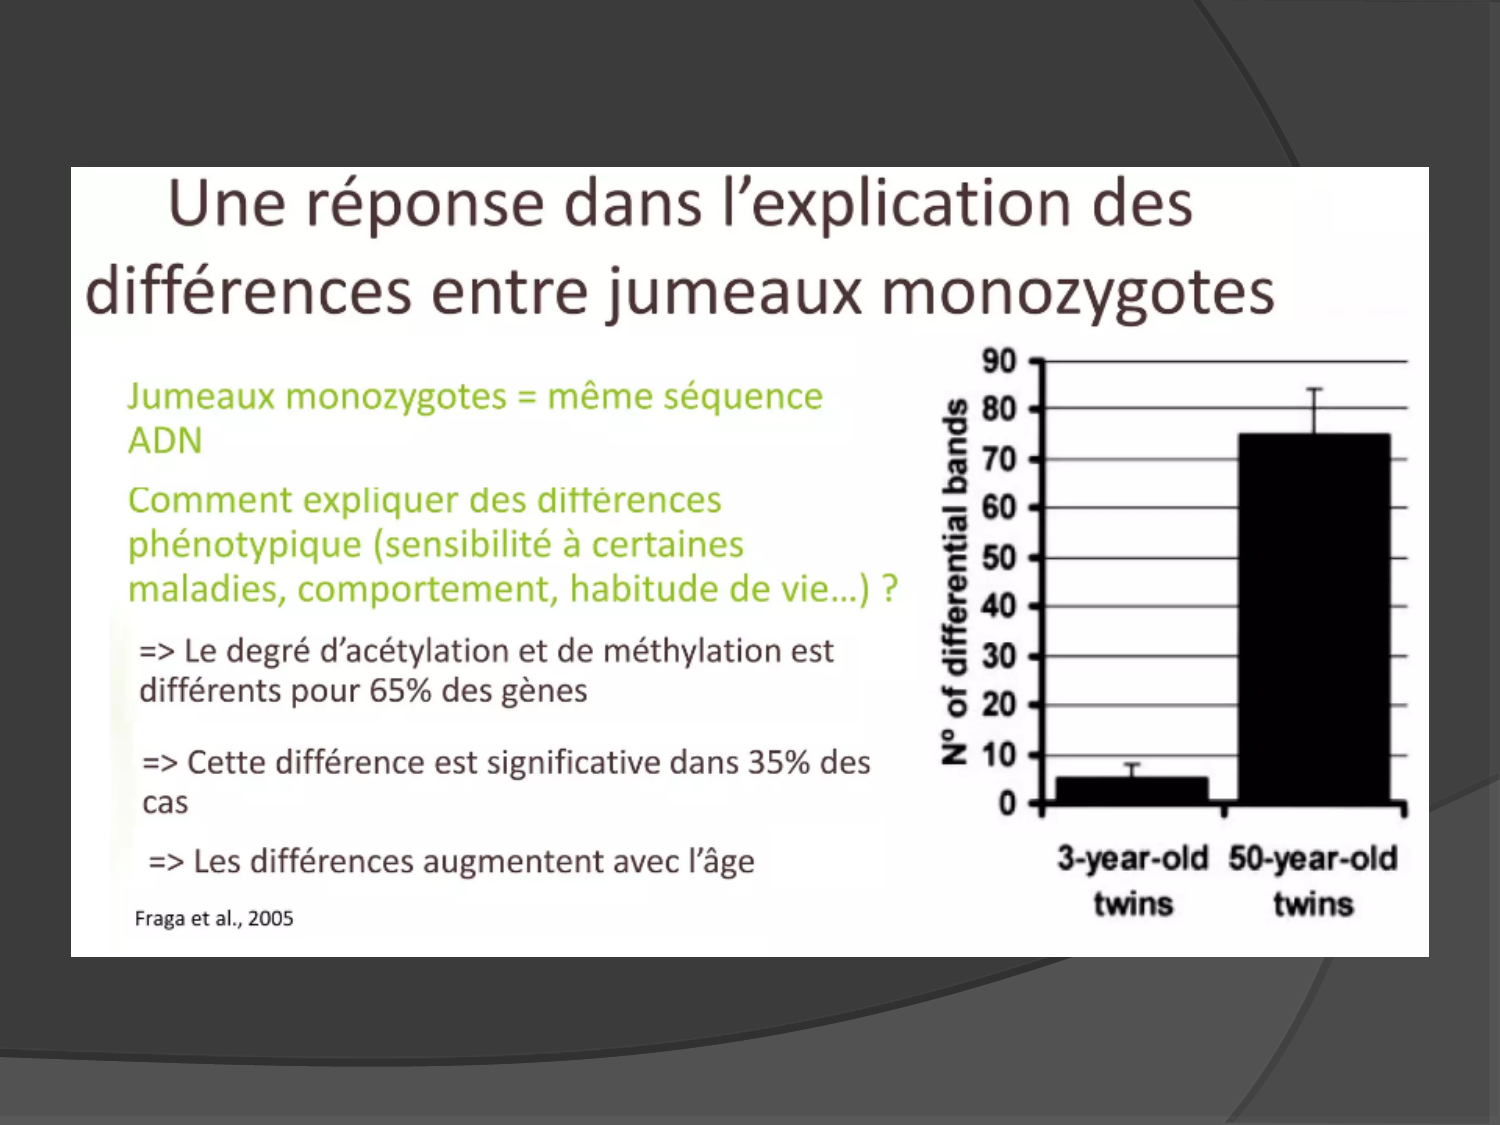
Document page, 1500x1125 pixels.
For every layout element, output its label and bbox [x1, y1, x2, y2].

picture [71, 167, 1429, 957]
